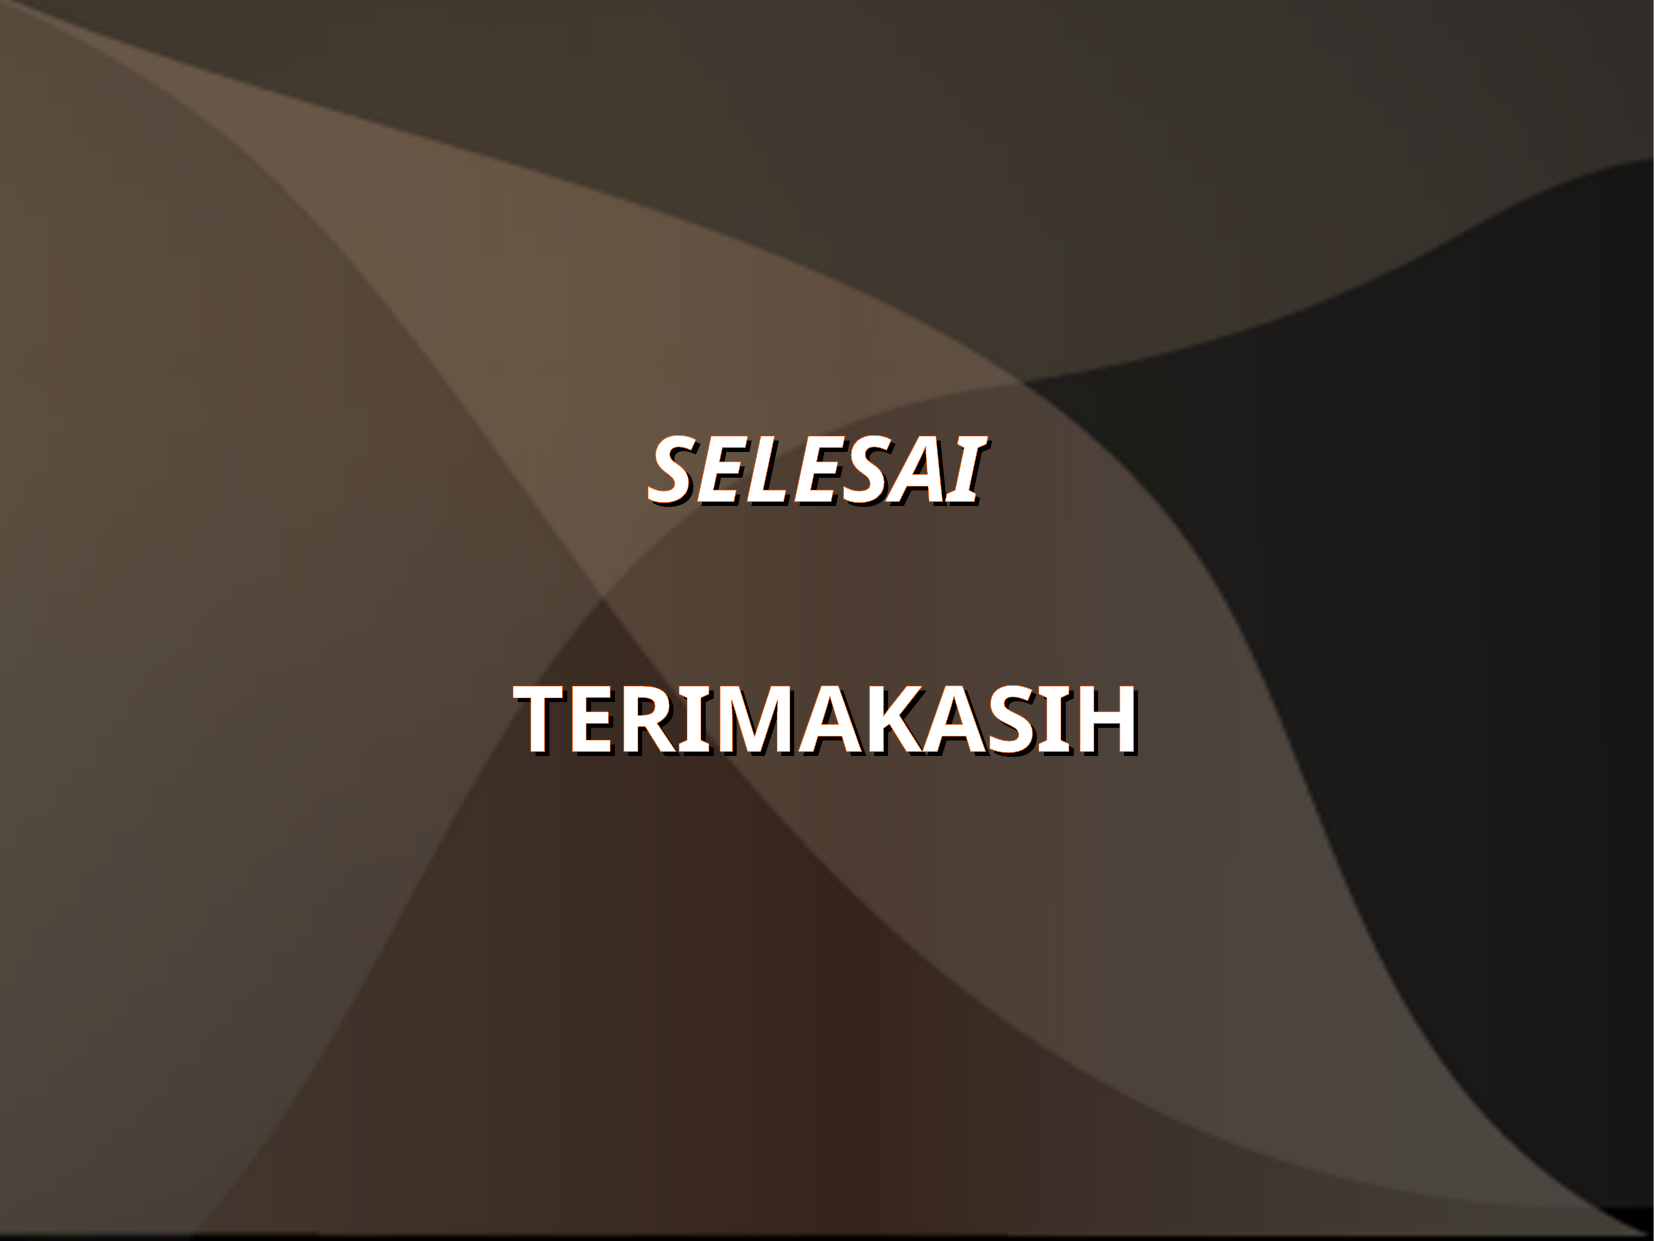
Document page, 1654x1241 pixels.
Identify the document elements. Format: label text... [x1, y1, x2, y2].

title SELESAI TERIMAKASIH [82, 436, 1571, 747]
picture [0, 0, 1654, 1241]
